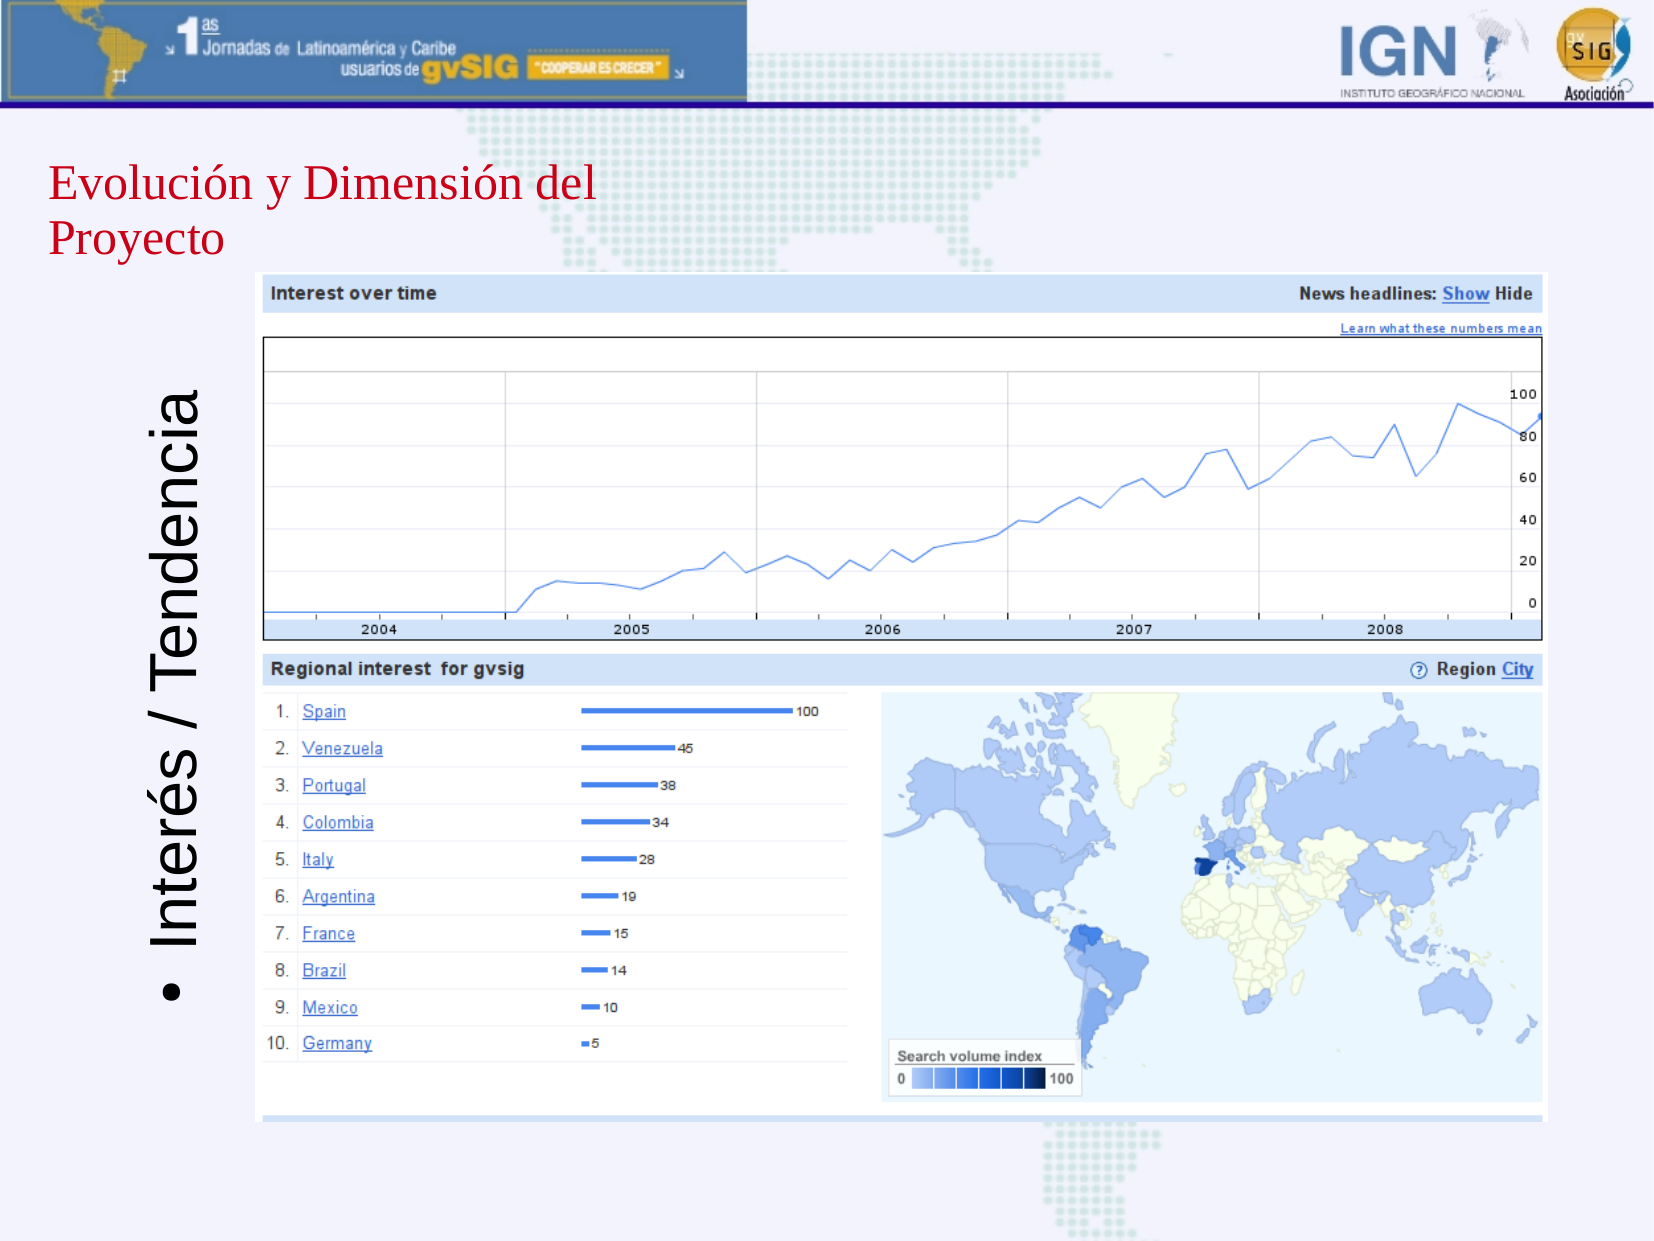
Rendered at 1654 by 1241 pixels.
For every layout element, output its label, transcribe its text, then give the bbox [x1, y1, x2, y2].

picture [0, 0, 1654, 1241]
list Interés / Tendencia [135, 292, 225, 1023]
text_box Evolución y Dimensión del Proyecto [33, 147, 798, 223]
